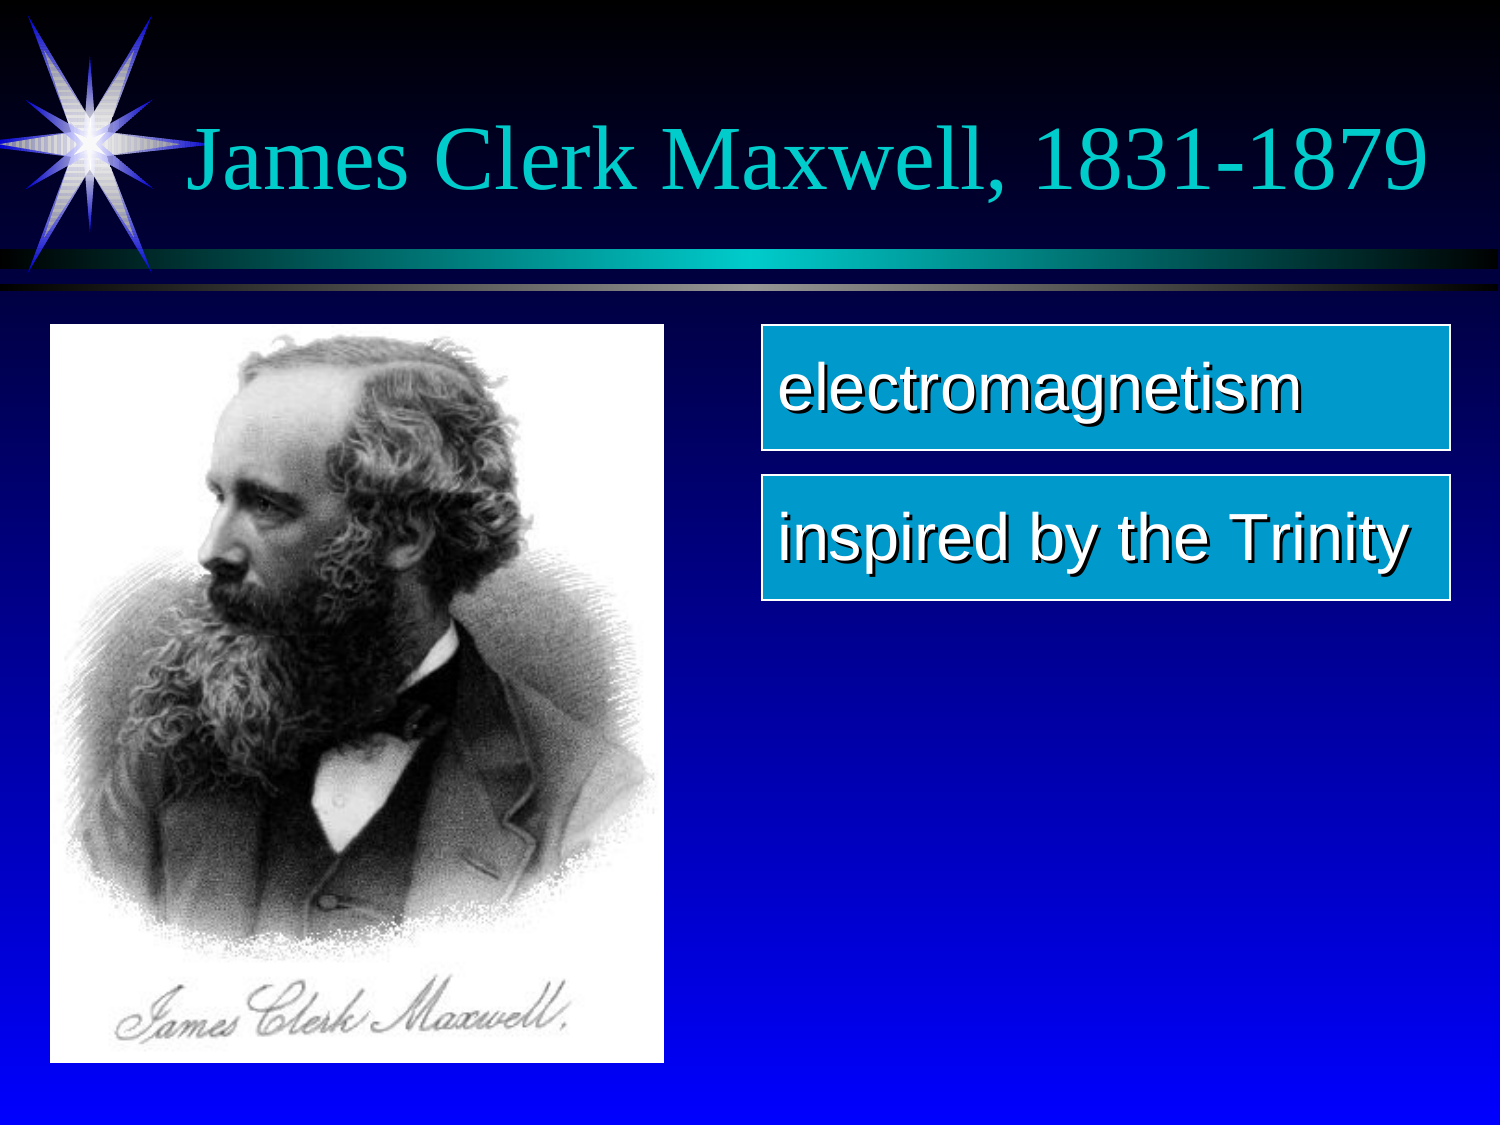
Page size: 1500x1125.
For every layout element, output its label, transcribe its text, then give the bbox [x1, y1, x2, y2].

text_box inspired by the Trinity [762, 474, 1450, 600]
title James Clerk Maxwell, 1831-1879 [171, 28, 1463, 217]
text_box electromagnetism [762, 324, 1450, 450]
picture [50, 324, 664, 1063]
